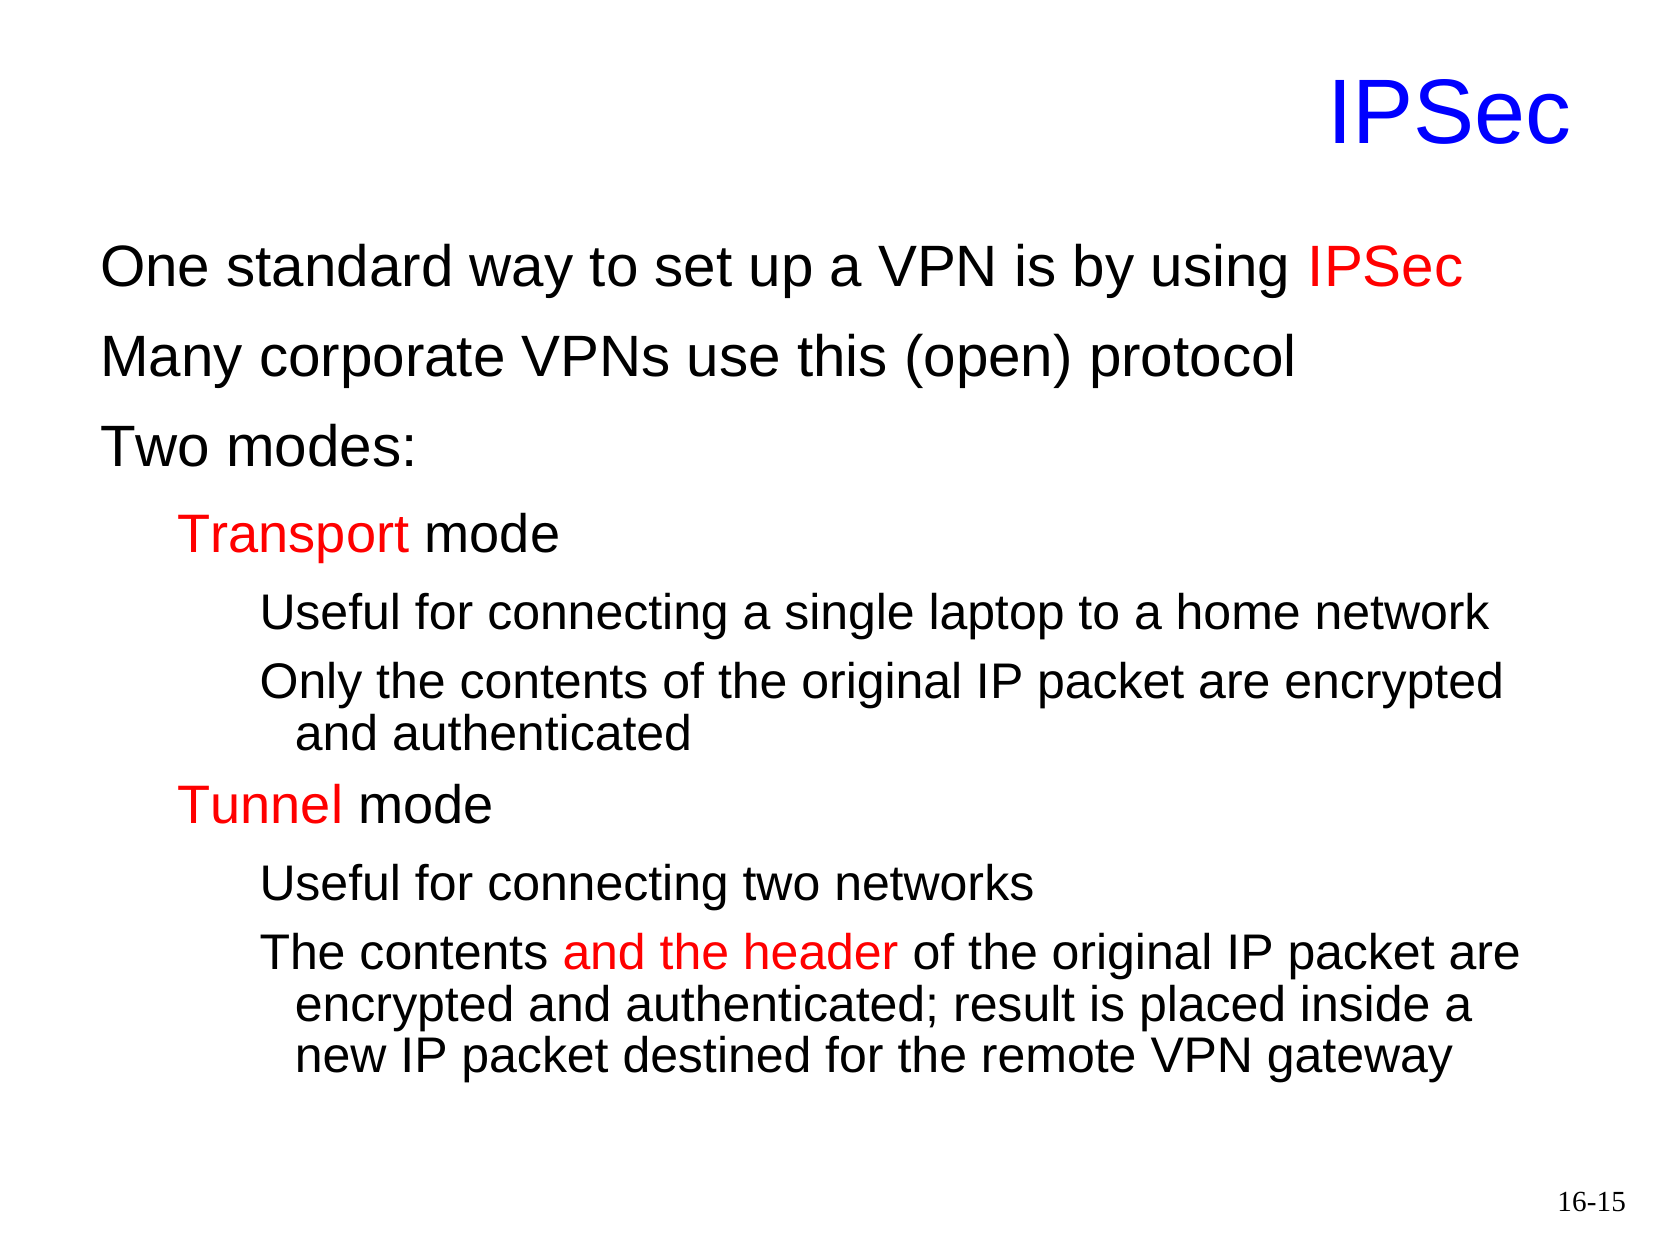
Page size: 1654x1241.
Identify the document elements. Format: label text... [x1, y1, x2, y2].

title IPSec [84, 18, 1573, 211]
list One standard way to set up a VPN is by using IPSec Many corporate VPNs use this (open) protocol Two modes: Transport mode Useful for connecting a single laptop to a home network Only the contents of the original IP packet are encrypted and authenticated Tunnel mode Useful for connecting two networks The contents and the header of the original IP packet are encrypted and authenticated; result is placed inside a new IP packet destined for the remote VPN gateway [82, 237, 1571, 1156]
